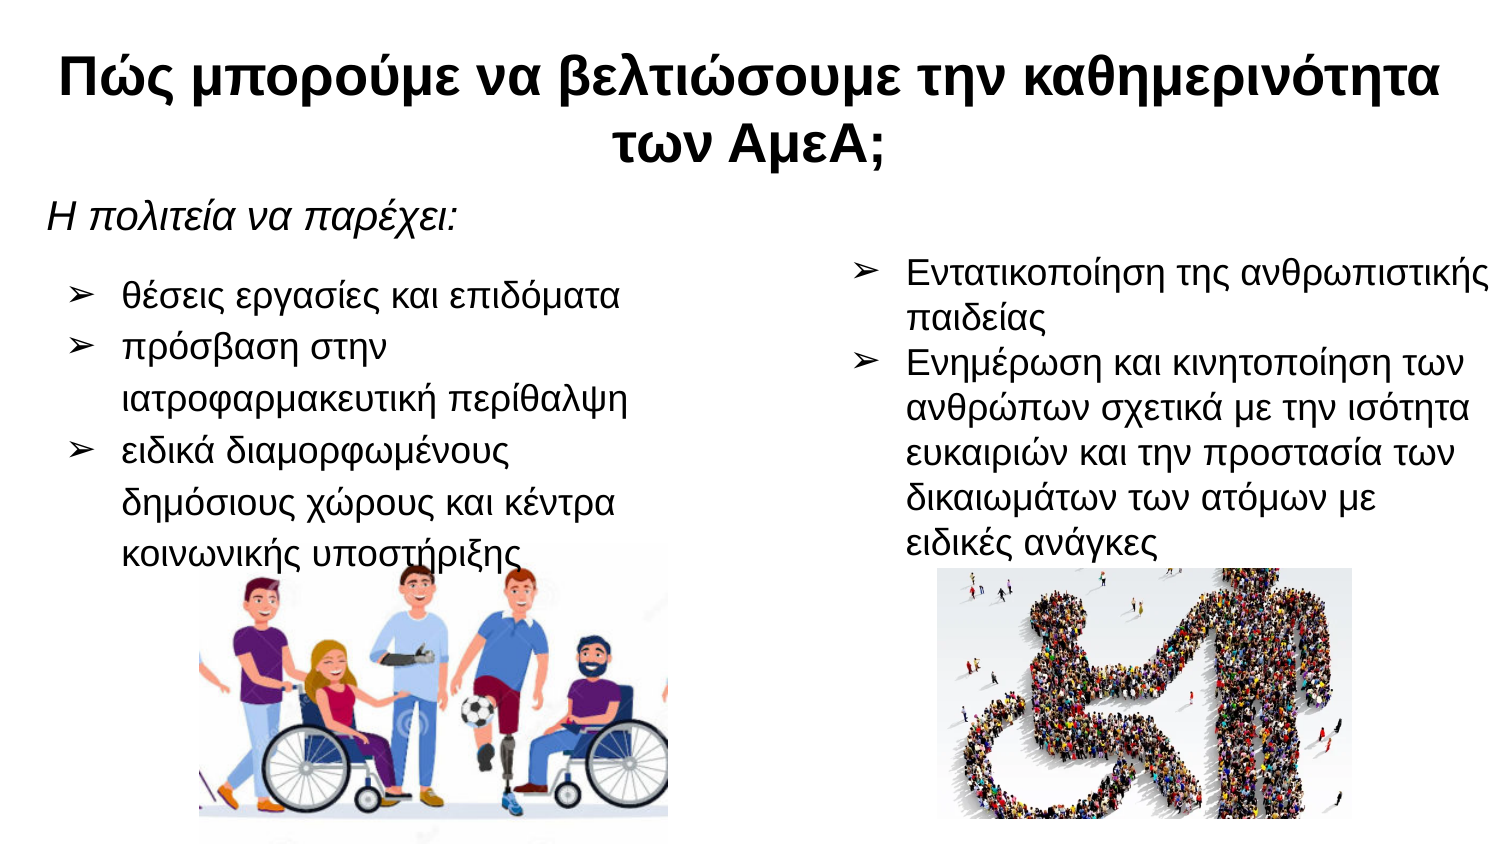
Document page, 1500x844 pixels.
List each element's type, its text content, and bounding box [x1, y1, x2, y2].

list Η πολιτεία να παρέχει: θέσεις εργασίες και επιδόματα πρόσβαση στην ιατροφαρμακευτική περίθαλψη ειδικά διαμορφωμένους δημόσιους χώρους και κέντρα κοινωνικής υποστήριξης [31, 166, 686, 727]
title Πώς μπορούμε να βελτιώσουμε την καθημερινότητα των ΑμεΑ; [0, 24, 1500, 189]
text_box Εντατικοποίηση της ανθρωπιστικής παιδείας Ενημέρωση και κινητοποίηση των ανθρώπων σχετικά με την ισότητα ευκαιριών και την προστασία των δικαιωμάτων των ατόμων με ειδικές ανάγκες [815, 182, 1500, 578]
picture [199, 727, 668, 844]
picture [937, 568, 1352, 819]
